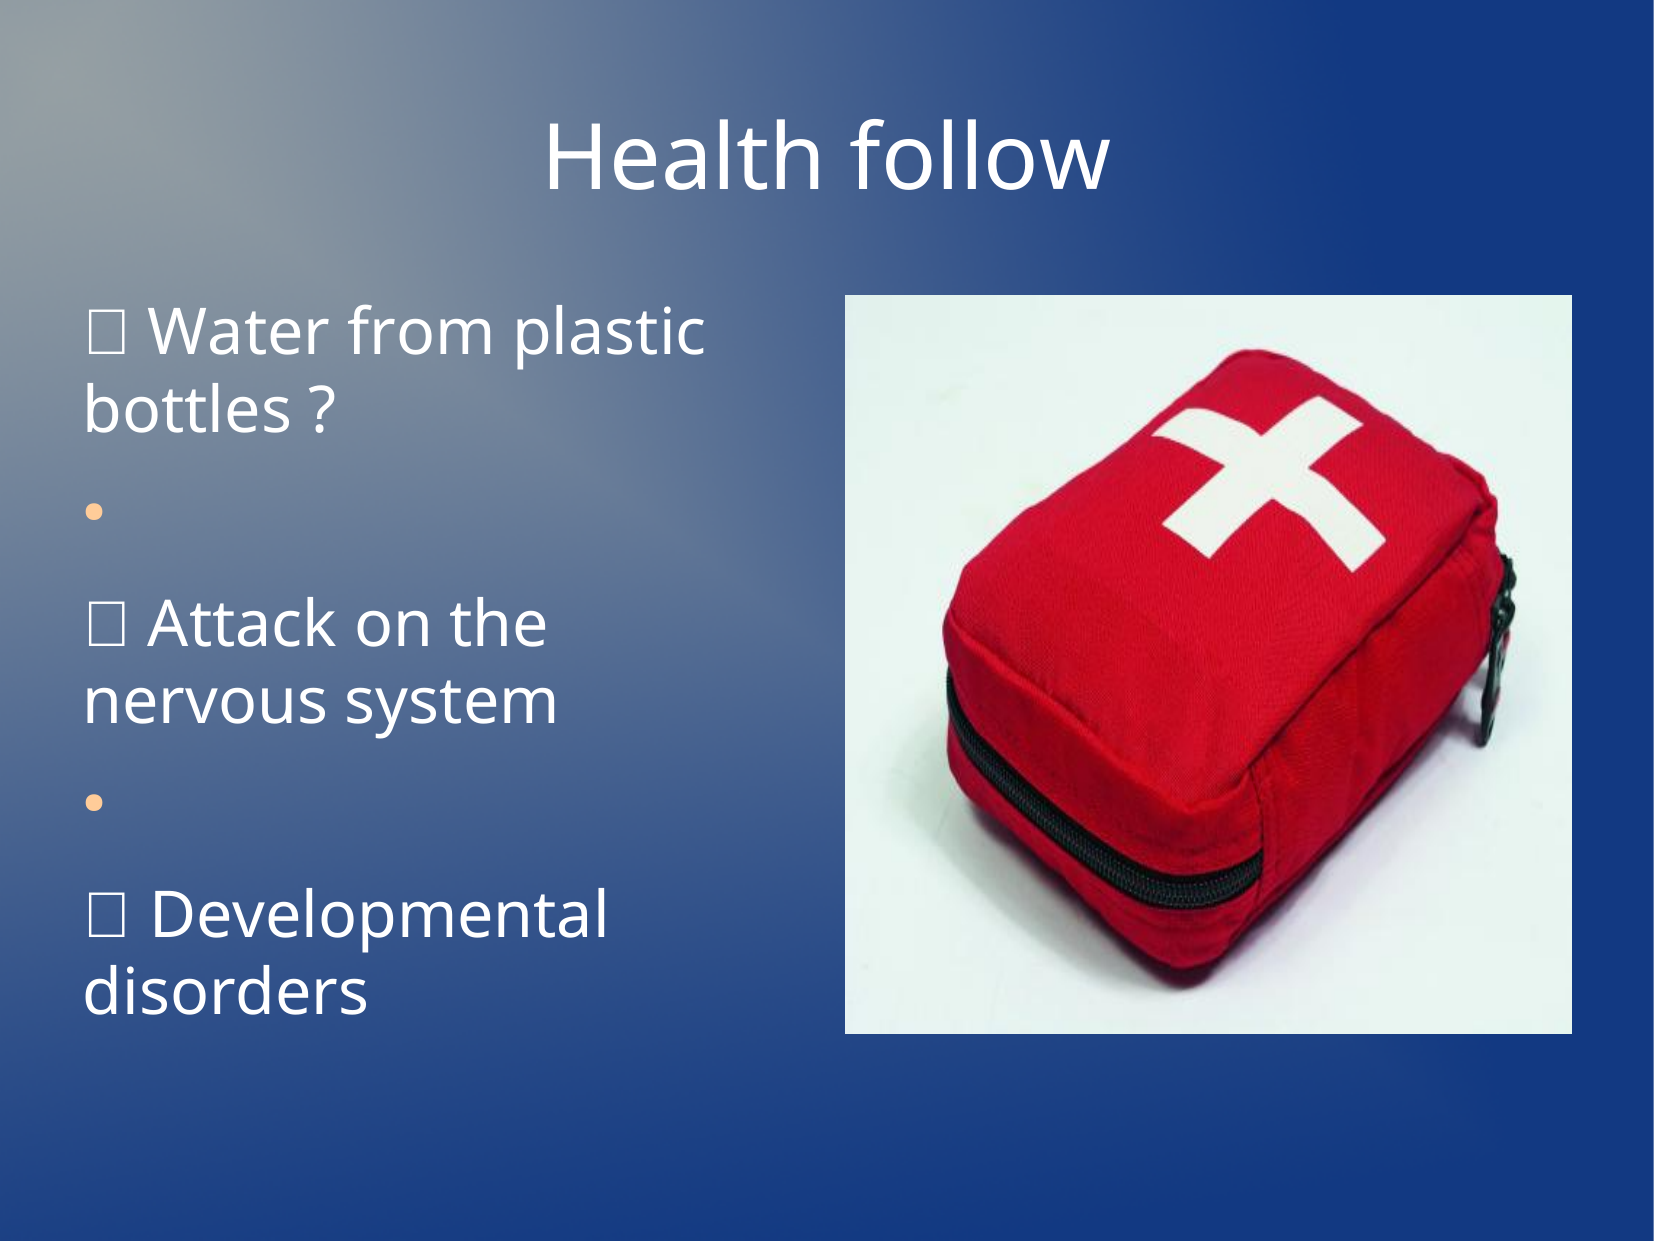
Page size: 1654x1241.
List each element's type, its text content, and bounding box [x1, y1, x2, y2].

list  Water from plastic bottles ?  Attack on the nervous system  Developmental disorders [82, 290, 809, 1135]
title Health follow [82, 97, 1571, 208]
picture [0, 0, 1654, 1241]
